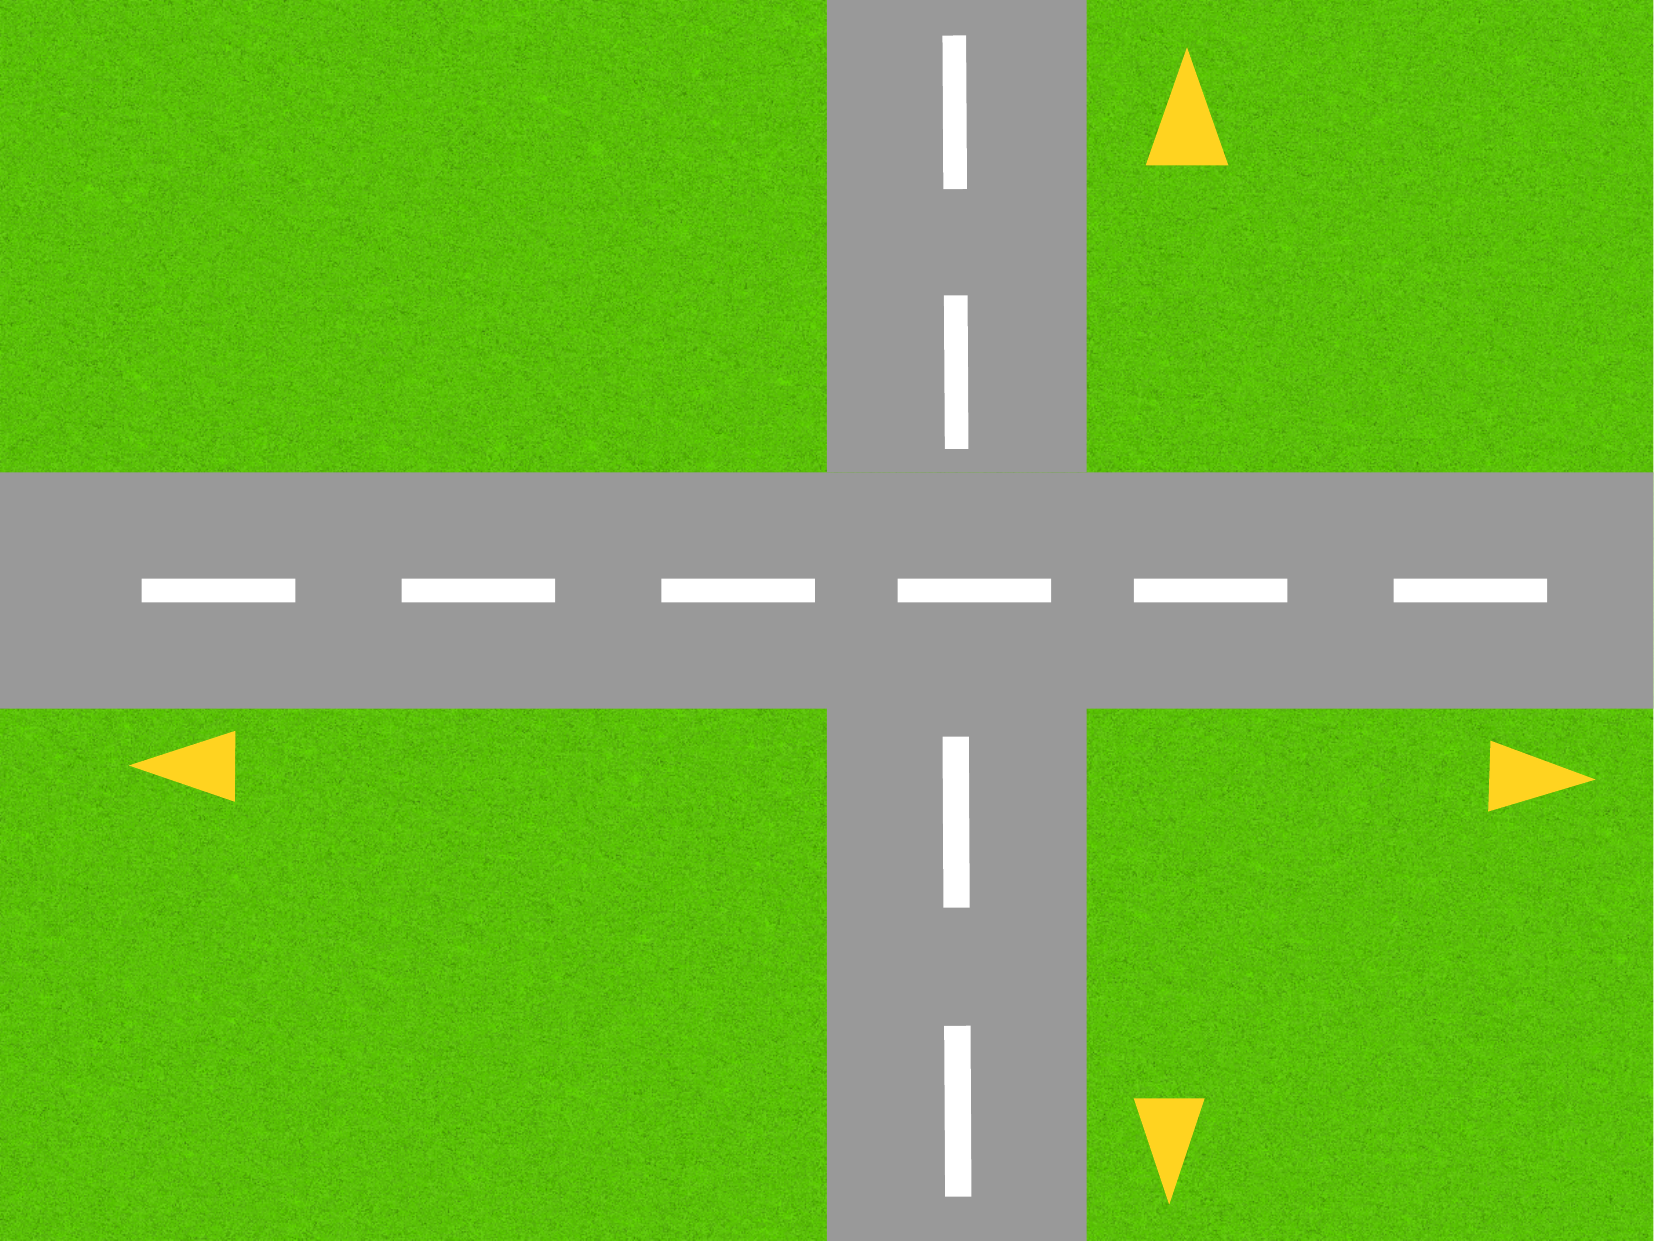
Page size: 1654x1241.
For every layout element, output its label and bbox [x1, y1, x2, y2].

text_box [128, 730, 236, 802]
picture [1087, 0, 1654, 472]
picture [1087, 709, 1654, 1241]
picture [0, 0, 826, 472]
picture [0, 709, 826, 1241]
text_box [1145, 47, 1229, 166]
text_box [1133, 1098, 1205, 1205]
text_box [1488, 740, 1596, 812]
text_box [0, 0, 1654, 1241]
